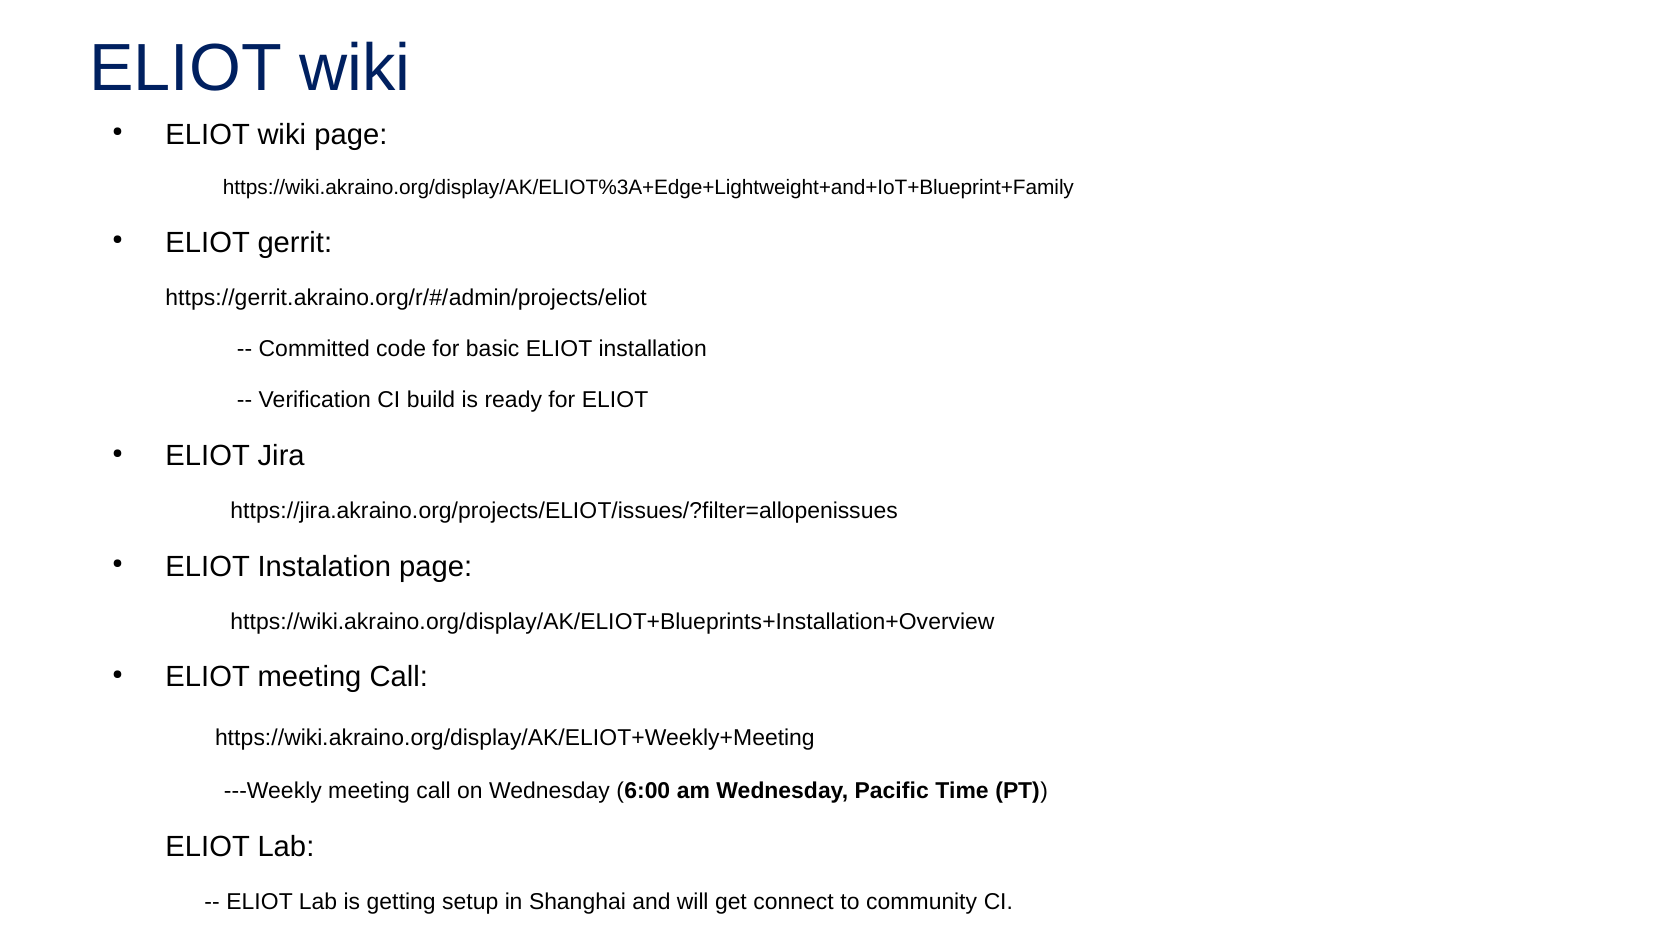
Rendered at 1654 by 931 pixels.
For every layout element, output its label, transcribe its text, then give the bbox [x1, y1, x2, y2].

title ELIOT wiki [89, 0, 1241, 115]
list ELIOT wiki page: https://wiki.akraino.org/display/AK/ELIOT%3A+Edge+Lightweight+and+IoT+Blueprint+Family ELIOT gerrit: https://gerrit.akraino.org/r/#/admin/projects/eliot -- Committed code for basic ELIOT installation -- Verification CI build is ready for ELIOT ELIOT Jira https://jira.akraino.org/projects/ELIOT/issues/?filter=allopenissues ELIOT Instalation page: https://wiki.akraino.org/display/AK/ELIOT+Blueprints+Installation+Overview ELIOT meeting Call: https://wiki.akraino.org/display/AK/ELIOT+Weekly+Meeting ---Weekly meeting call on Wednesday (6:00 am Wednesday, Pacific Time (PT)) ELIOT Lab: -- ELIOT Lab is getting setup in Shanghai and will get connect to community CI. [76, 115, 1566, 931]
